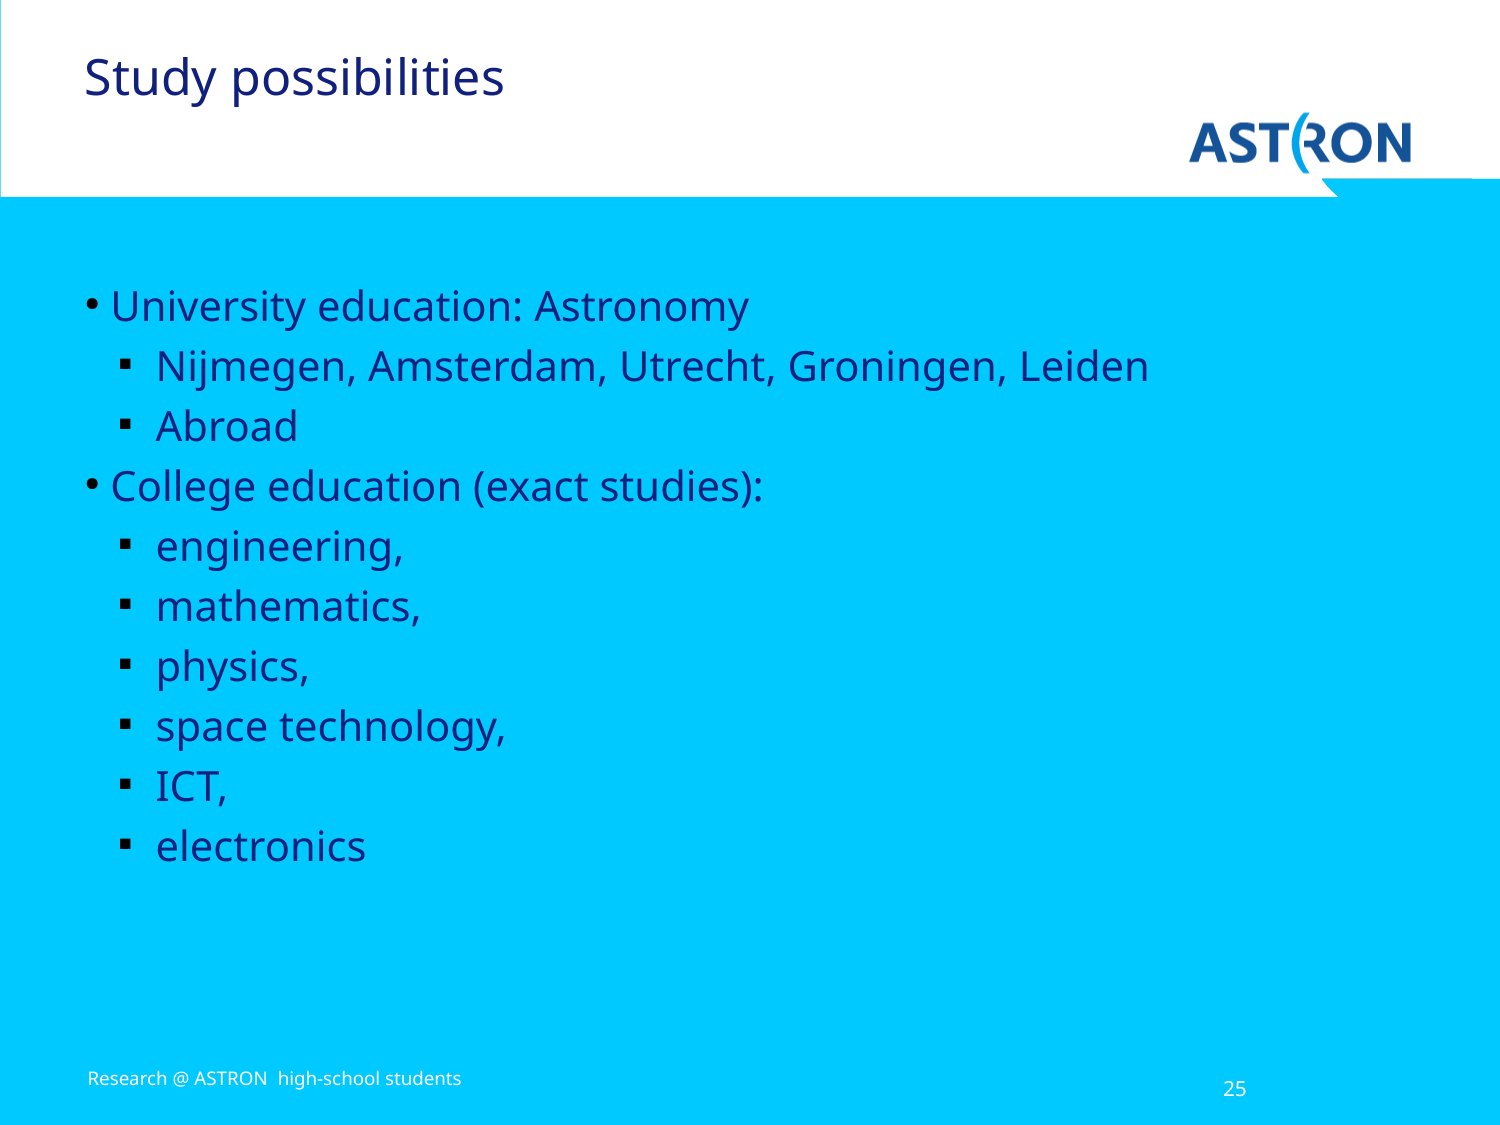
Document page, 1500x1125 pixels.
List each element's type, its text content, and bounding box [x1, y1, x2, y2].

picture [0, 0, 1500, 196]
text_box Study possibilities [69, 37, 1075, 188]
text_box <number> [1208, 1062, 1409, 1125]
text_box University education: Astronomy Nijmegen, Amsterdam, Utrecht, Groningen, Leiden Abroad College education (exact studies): engineering, mathematics, physics, space technology, ICT, electronics [70, 262, 1408, 1032]
text_box Research @ ASTRON high-school students [87, 1062, 1055, 1125]
